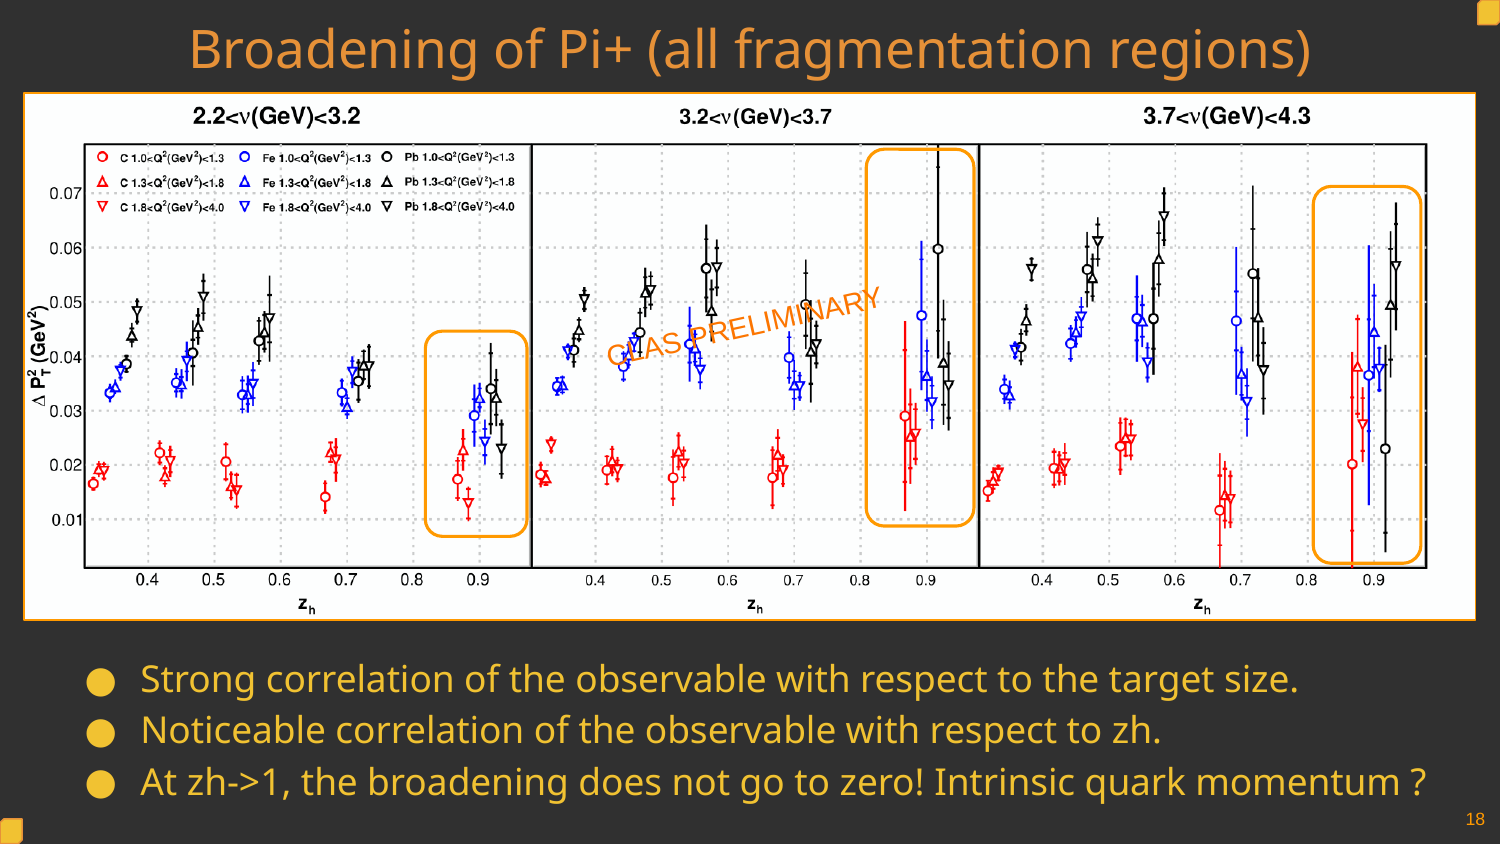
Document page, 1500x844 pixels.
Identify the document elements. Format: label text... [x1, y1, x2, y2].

title Broadening of Pi+ (all fragmentation regions) [51, 0, 1449, 92]
text_box CLAS PRELIMINARY [82, 155, 1418, 548]
list Strong correlation of the observable with respect to the target size. Noticeable correlation of the observable with respect to zh. At zh->1, the broadening does not go to zero! Intrinsic quark momentum ? [51, 634, 1449, 821]
picture [24, 93, 1475, 620]
slide_number <number> [1437, 792, 1500, 844]
